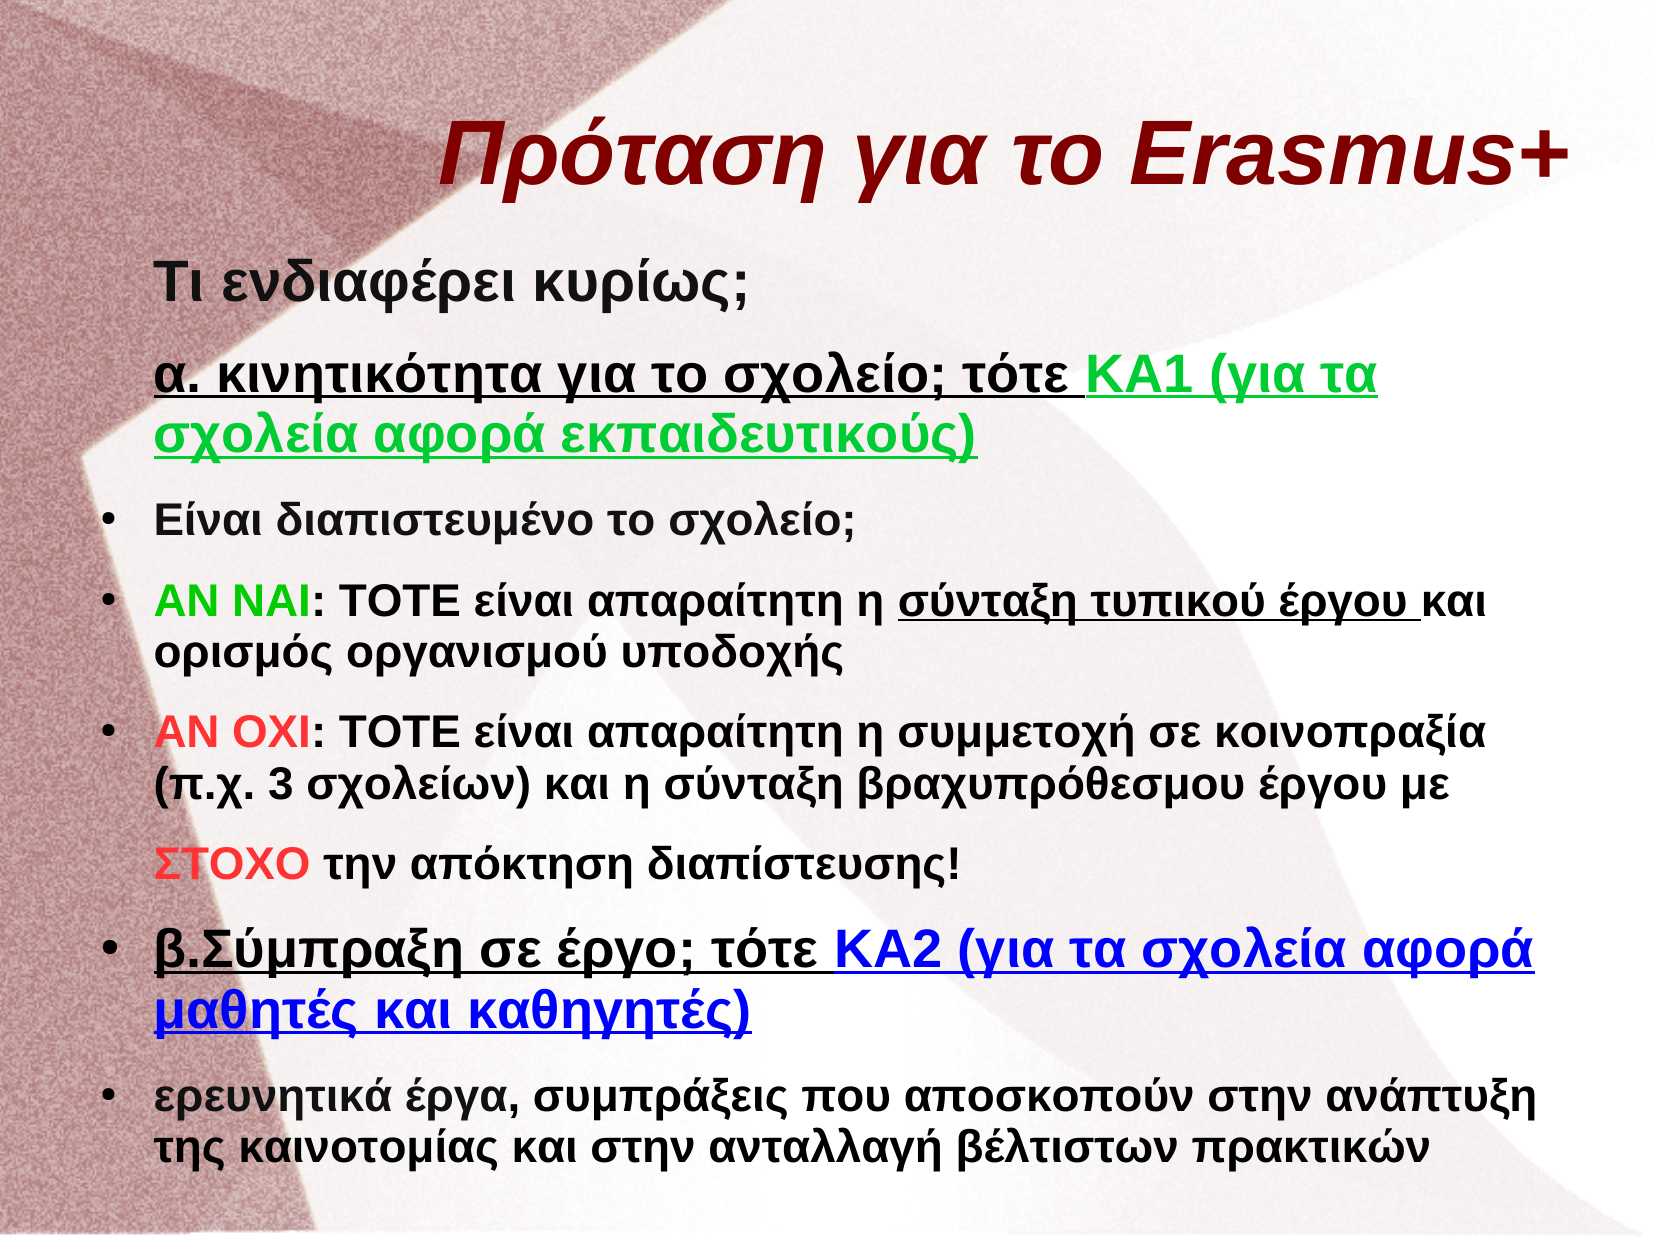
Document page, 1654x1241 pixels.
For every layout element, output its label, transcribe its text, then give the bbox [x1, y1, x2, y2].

picture [0, 0, 1654, 1241]
list Τι ενδιαφέρει κυρίως; α. κινητικότητα για το σχολείο; τότε ΚΑ1 (για τα σχολεία αφορά εκπαιδευτικούς) Είναι διαπιστευμένο το σχολείο; ΑΝ ΝΑΙ: ΤΟΤΕ είναι απαραίτητη η σύνταξη τυπικού έργου και ορισμός οργανισμού υποδοχής ΑΝ ΟΧΙ: ΤΟΤΕ είναι απαραίτητη η συμμετοχή σε κοινοπραξία (π.χ. 3 σχολείων) και η σύνταξη βραχυπρόθεσμου έργου με ΣΤΟΧΟ την απόκτηση διαπίστευσης! β.Σύμπραξη σε έργο; τότε ΚΑ2 (για τα σχολεία αφορά μαθητές και καθηγητές) ερευνητικά έργα, συμπράξεις που αποσκοπούν στην ανάπτυξη της καινοτομίας και στην ανταλλαγή βέλτιστων πρακτικών [82, 248, 1571, 1241]
title Πρόταση για το Erasmus+ [83, 49, 1572, 257]
